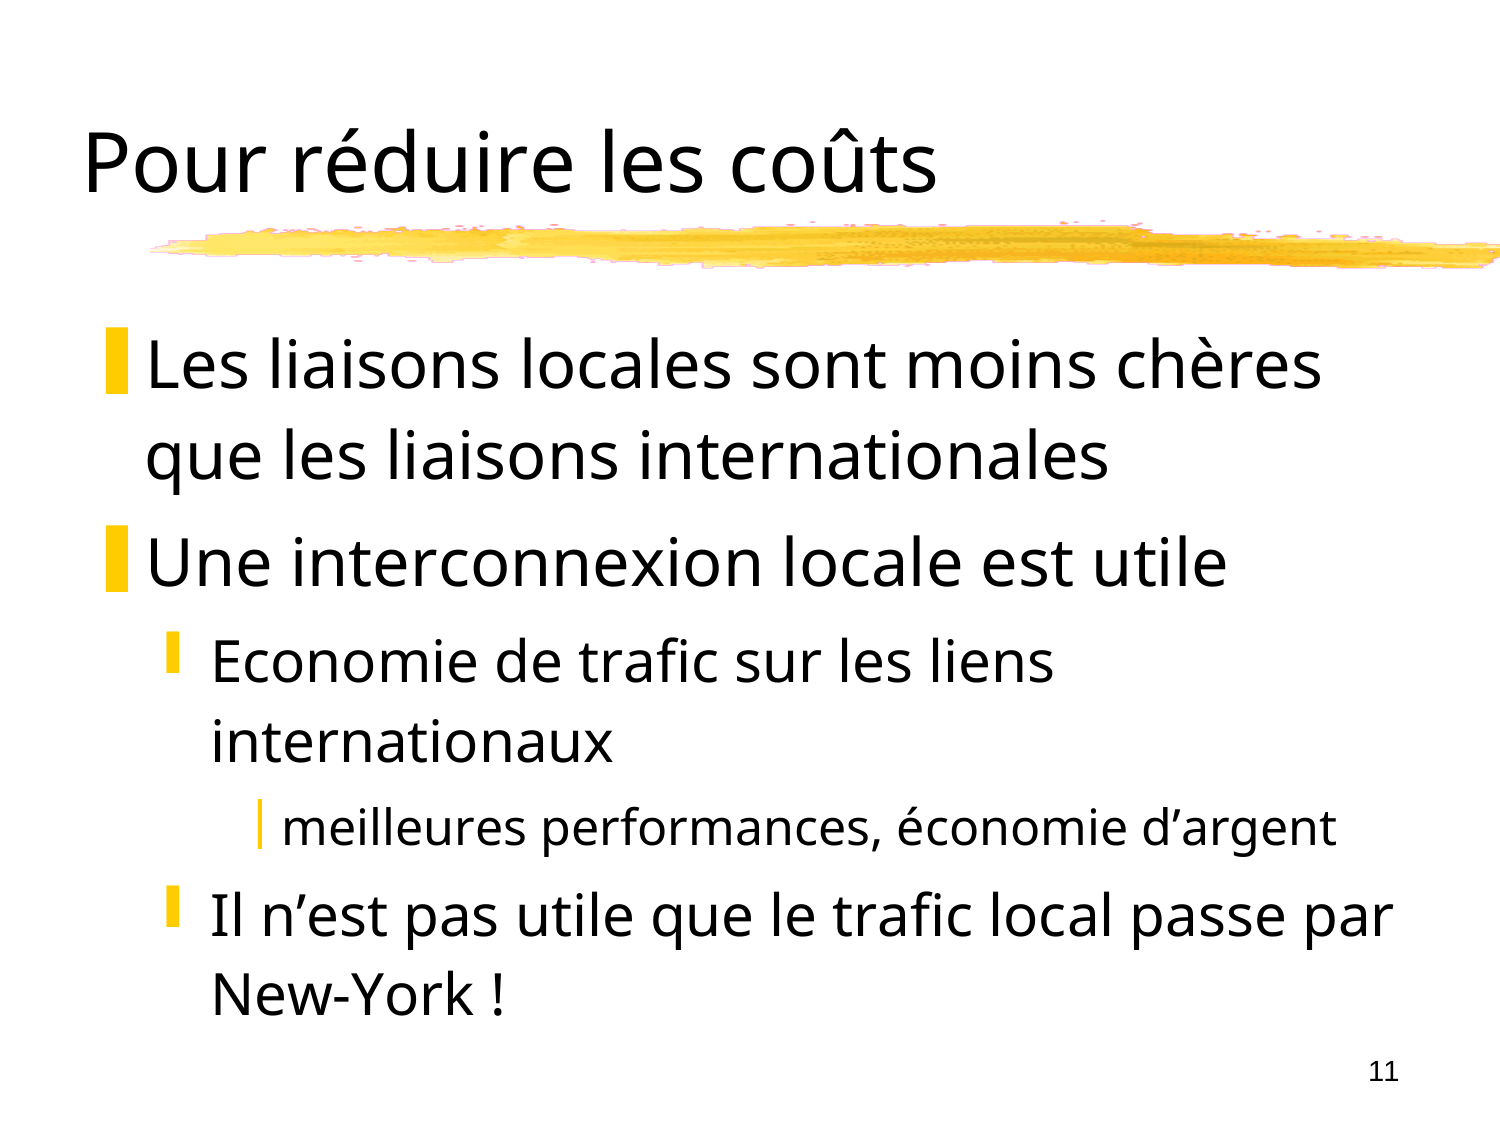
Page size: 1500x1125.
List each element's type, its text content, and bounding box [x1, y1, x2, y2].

list Les liaisons locales sont moins chères que les liaisons internationales Une interconnexion locale est utile Economie de trafic sur les liens internationaux meilleures performances, économie d’argent Il n’est pas utile que le trafic local passe par New-York ! [74, 309, 1417, 1103]
picture [150, 215, 1500, 279]
title Pour réduire les coûts [66, 37, 1342, 225]
